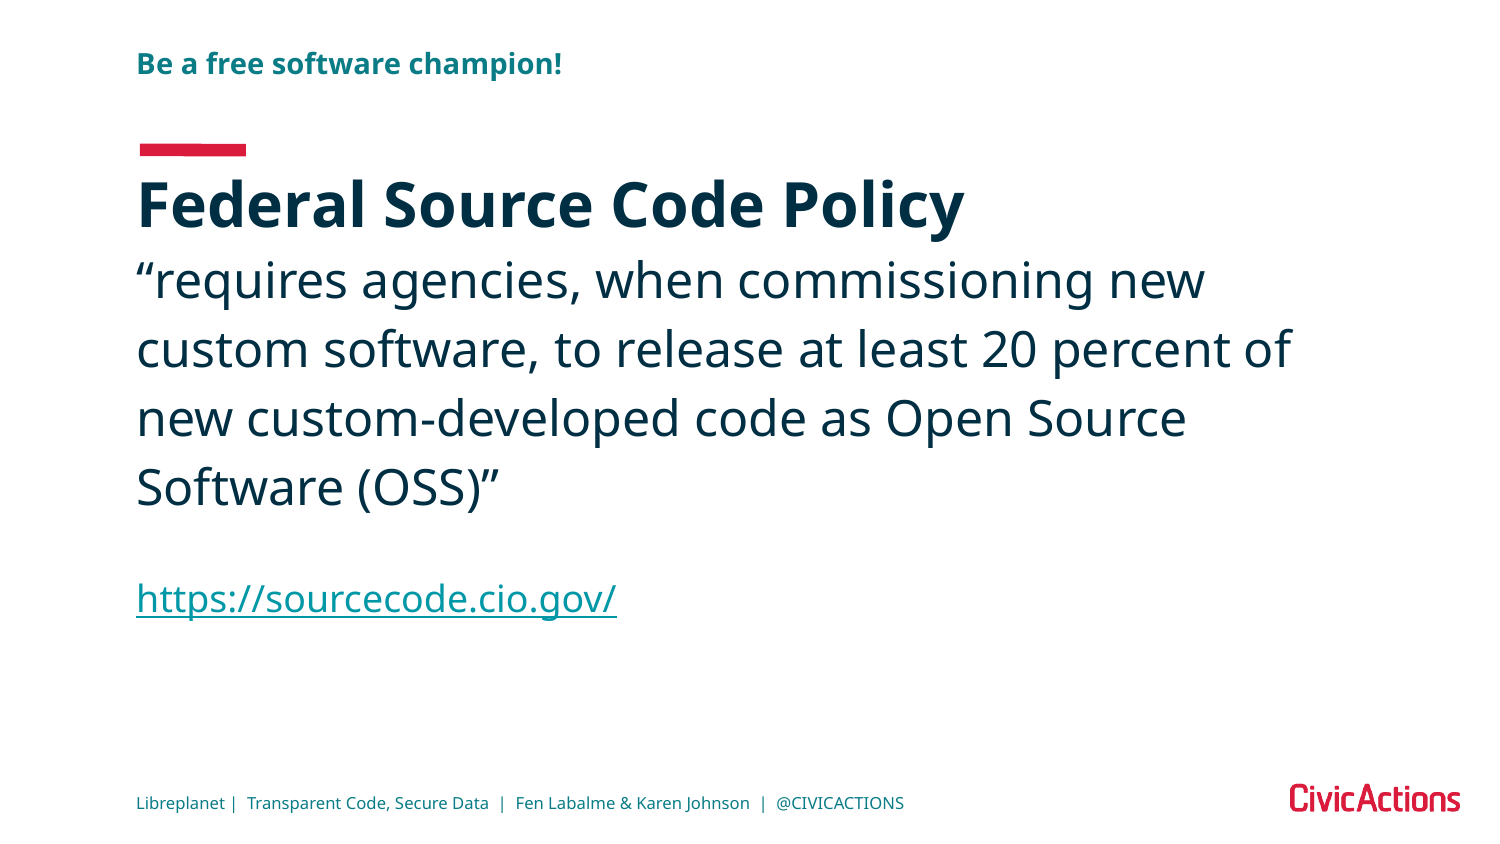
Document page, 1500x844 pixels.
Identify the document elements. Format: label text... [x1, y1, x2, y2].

list Federal Source Code Policy “requires agencies, when commissioning new custom software, to release at least 20 percent of new custom-developed code as Open Source Software (OSS)” https://sourcecode.cio.gov/ [121, 150, 1343, 778]
title Be a free software champion! [121, 30, 1375, 112]
text_box Libreplanet | Transparent Code, Secure Data | Fen Labalme & Karen Johnson | @CIVICACTIONS [121, 778, 1467, 817]
